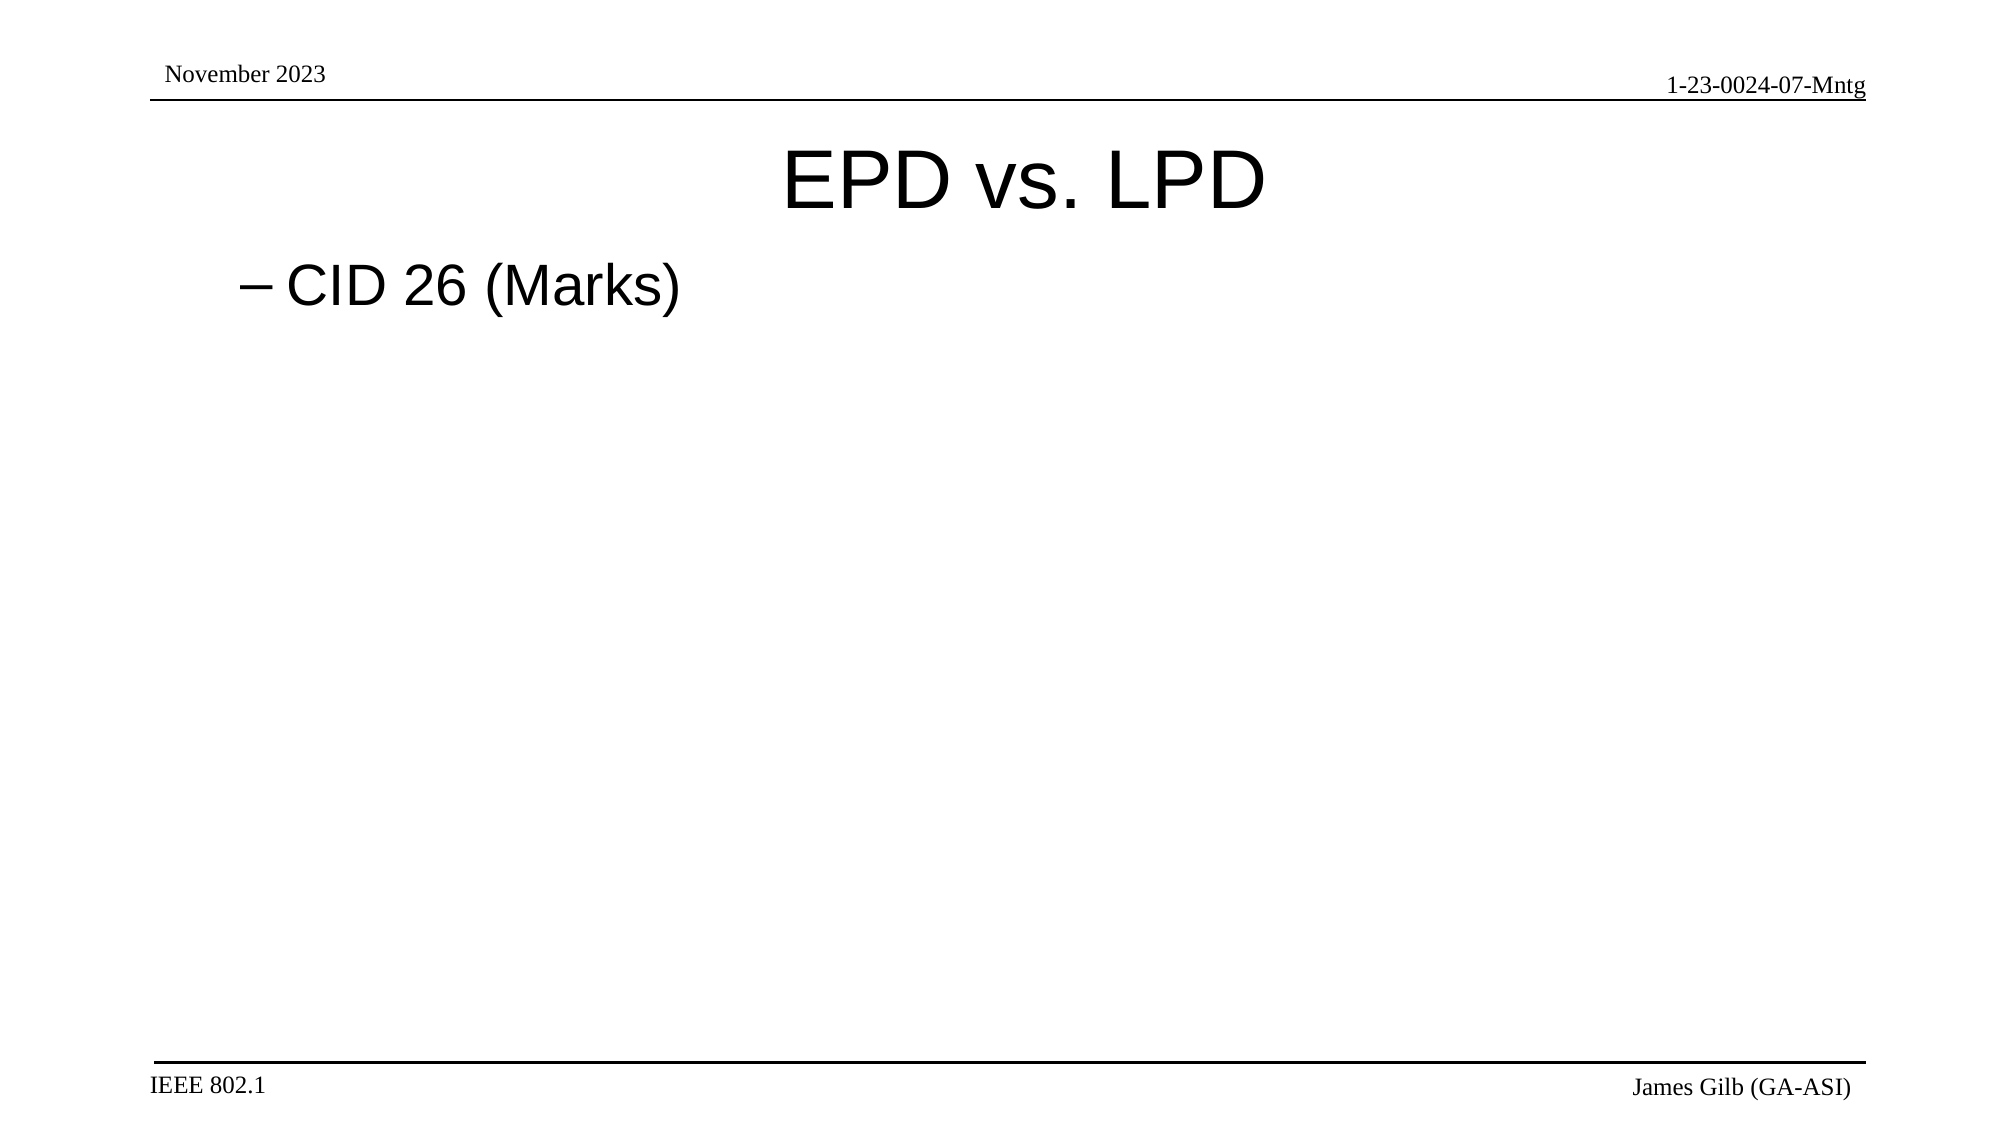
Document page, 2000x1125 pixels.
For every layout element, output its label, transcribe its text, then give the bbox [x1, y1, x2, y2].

list CID 26 (Marks) [149, 239, 1900, 1051]
title EPD vs. LPD [149, 112, 1900, 238]
